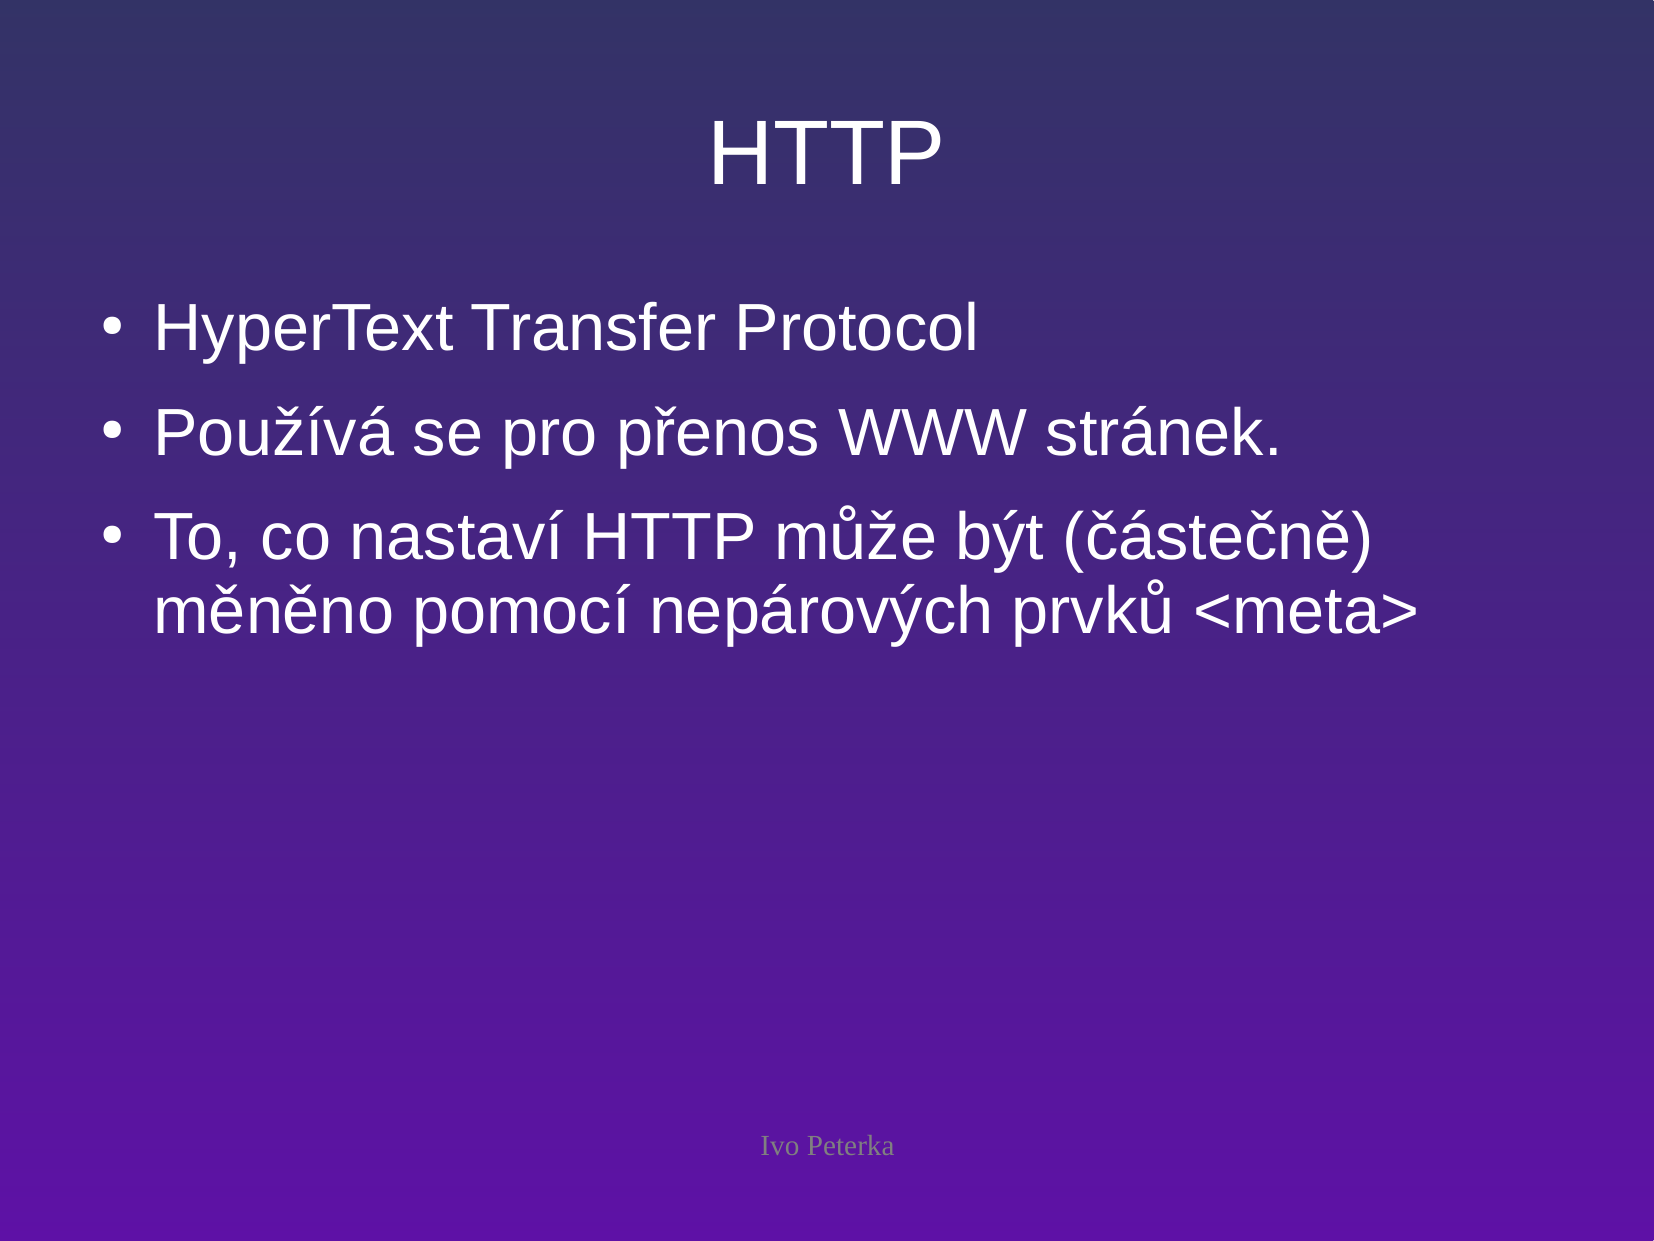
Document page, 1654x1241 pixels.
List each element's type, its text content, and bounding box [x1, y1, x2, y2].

list HyperText Transfer Protocol Používá se pro přenos WWW stránek. To, co nastaví HTTP může být (částečně) měněno pomocí nepárových prvků <meta> [82, 290, 1571, 1109]
title HTTP [82, 49, 1571, 257]
